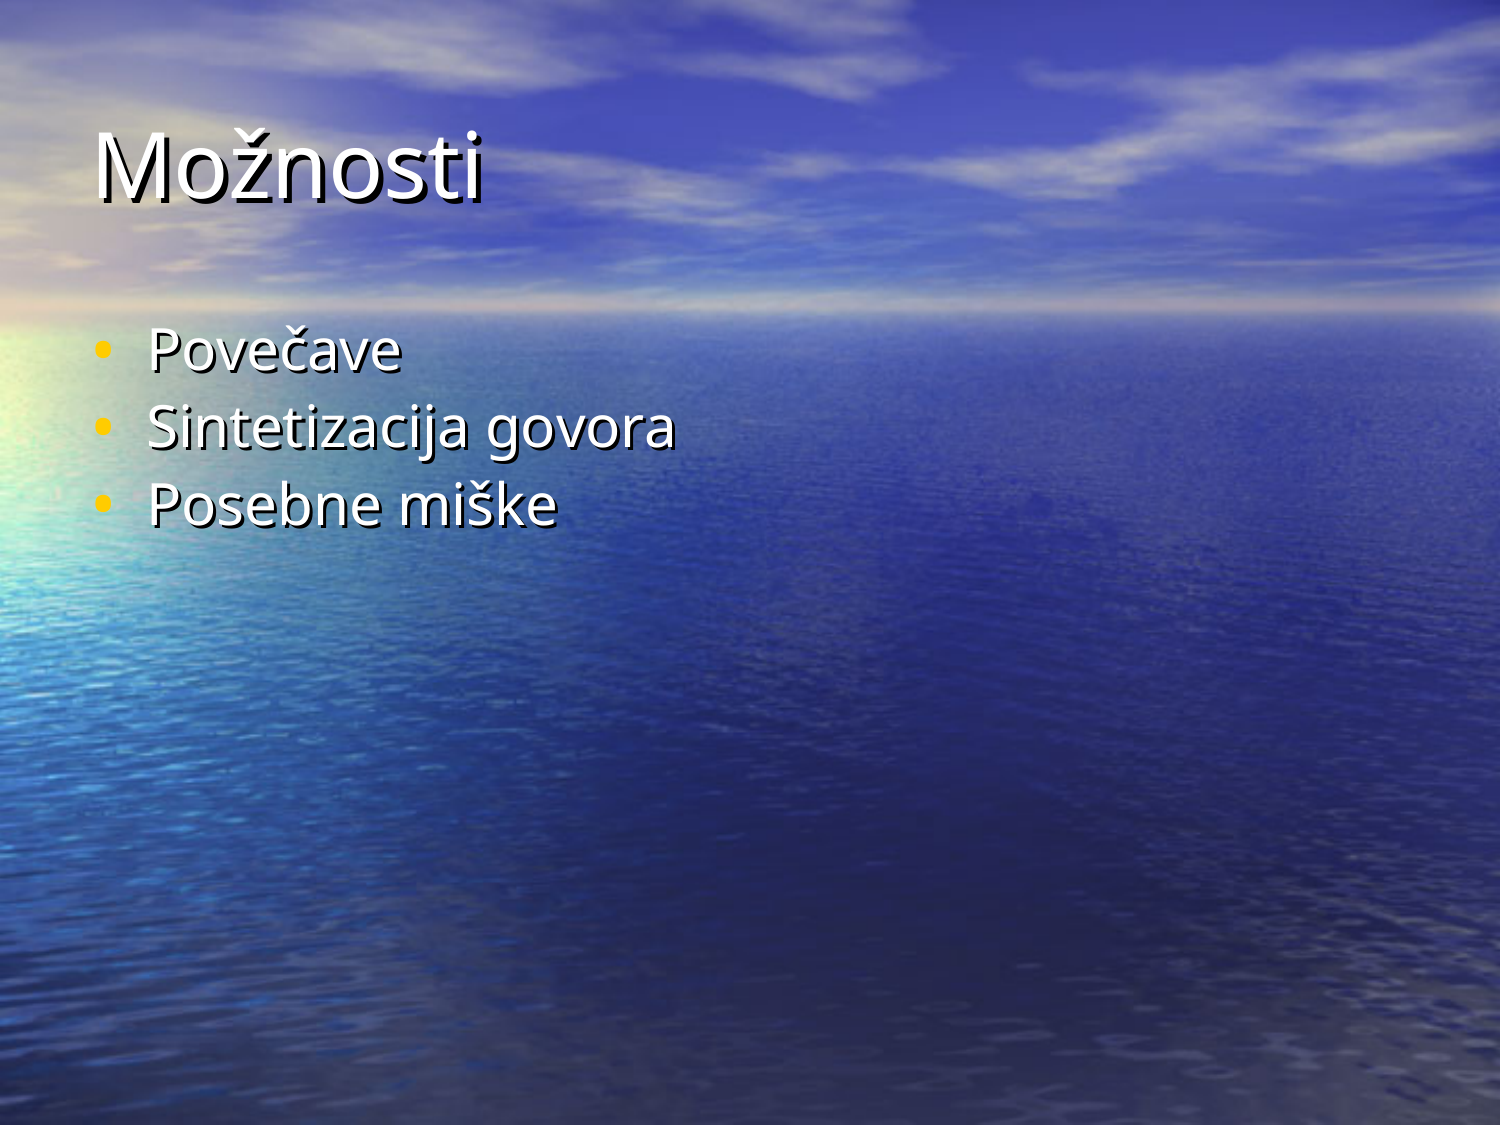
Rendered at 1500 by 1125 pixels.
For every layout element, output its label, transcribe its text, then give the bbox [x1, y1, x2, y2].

title Možnosti [75, 47, 1426, 276]
list Povečave Sintetizacija govora Posebne miške [75, 312, 1426, 988]
picture [0, 0, 1500, 1125]
